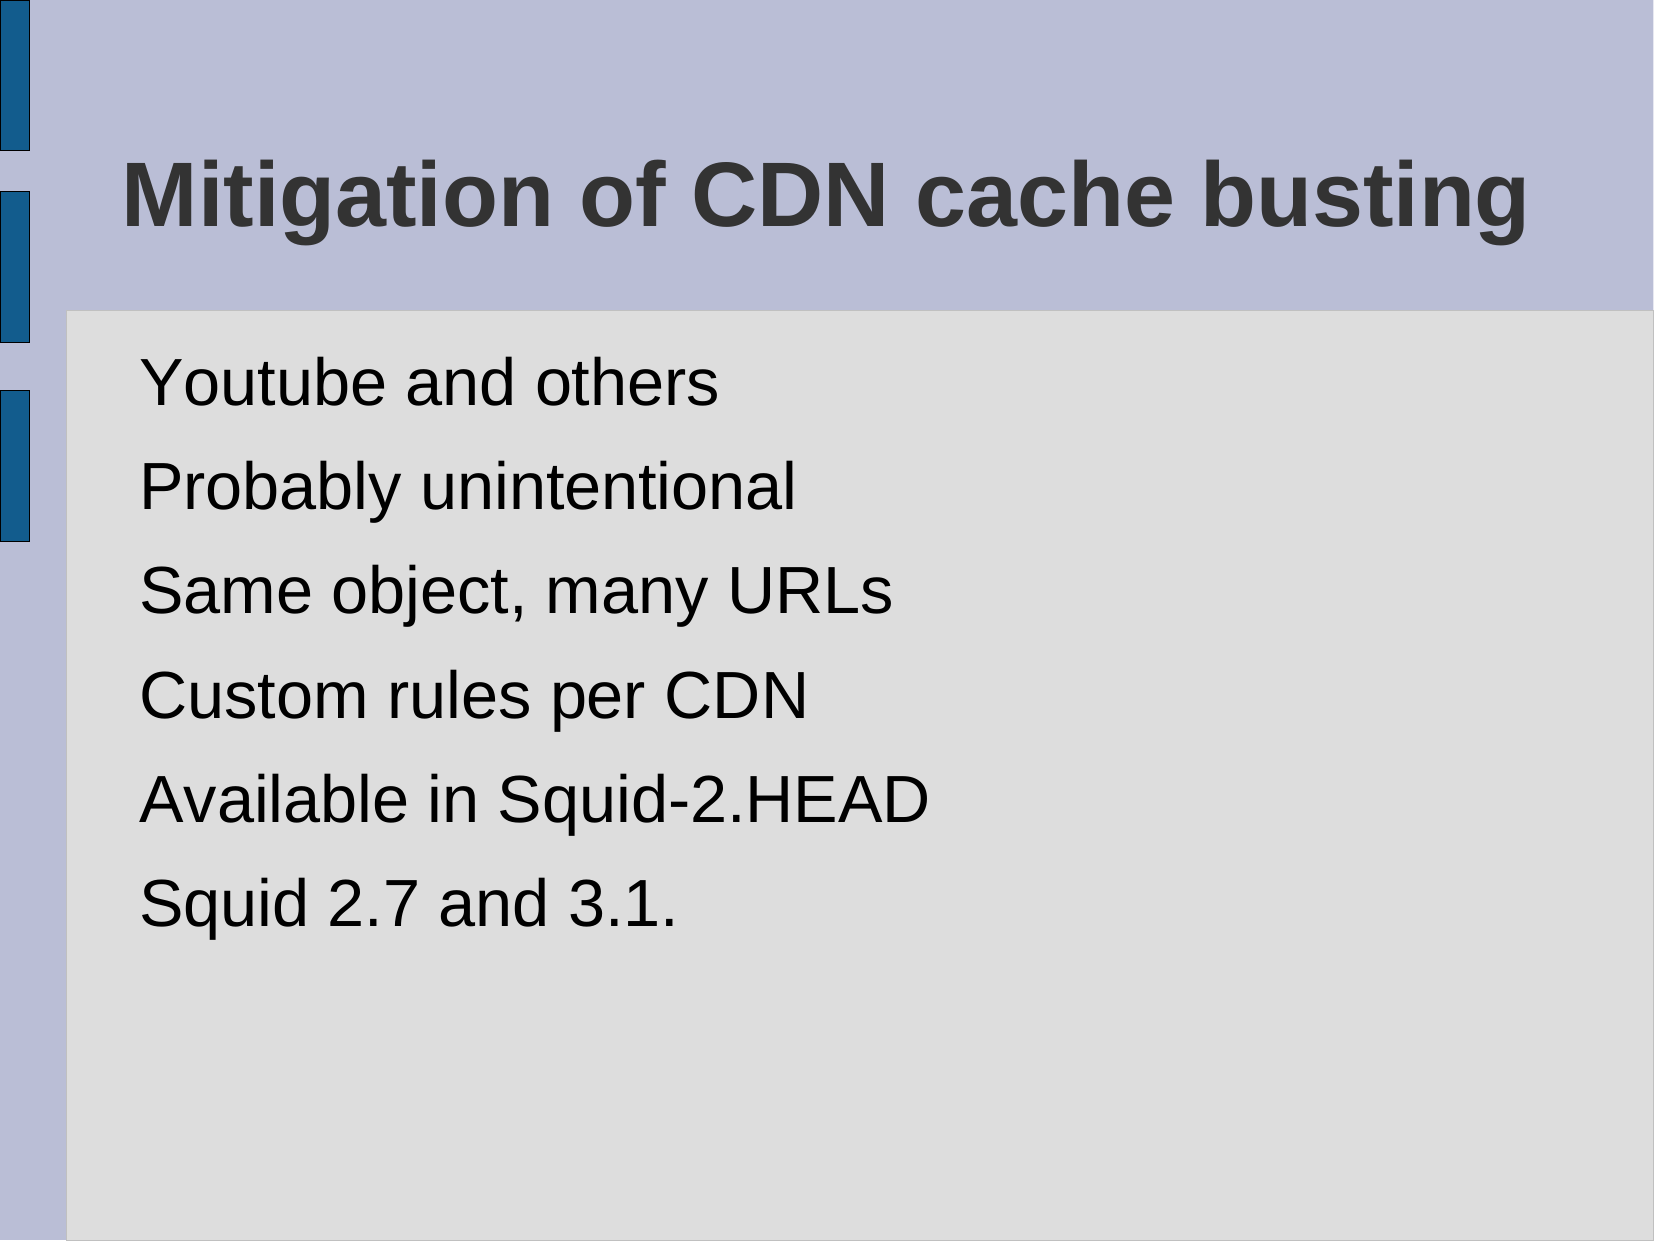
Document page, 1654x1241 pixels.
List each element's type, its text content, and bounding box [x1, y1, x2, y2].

text_box [1055, 177, 1293, 233]
title Mitigation of CDN cache busting [121, 91, 1534, 299]
list Youtube and others Probably unintentional Same object, many URLs Custom rules per CDN Available in Squid-2.HEAD Squid 2.7 and 3.1. [121, 344, 1534, 1127]
